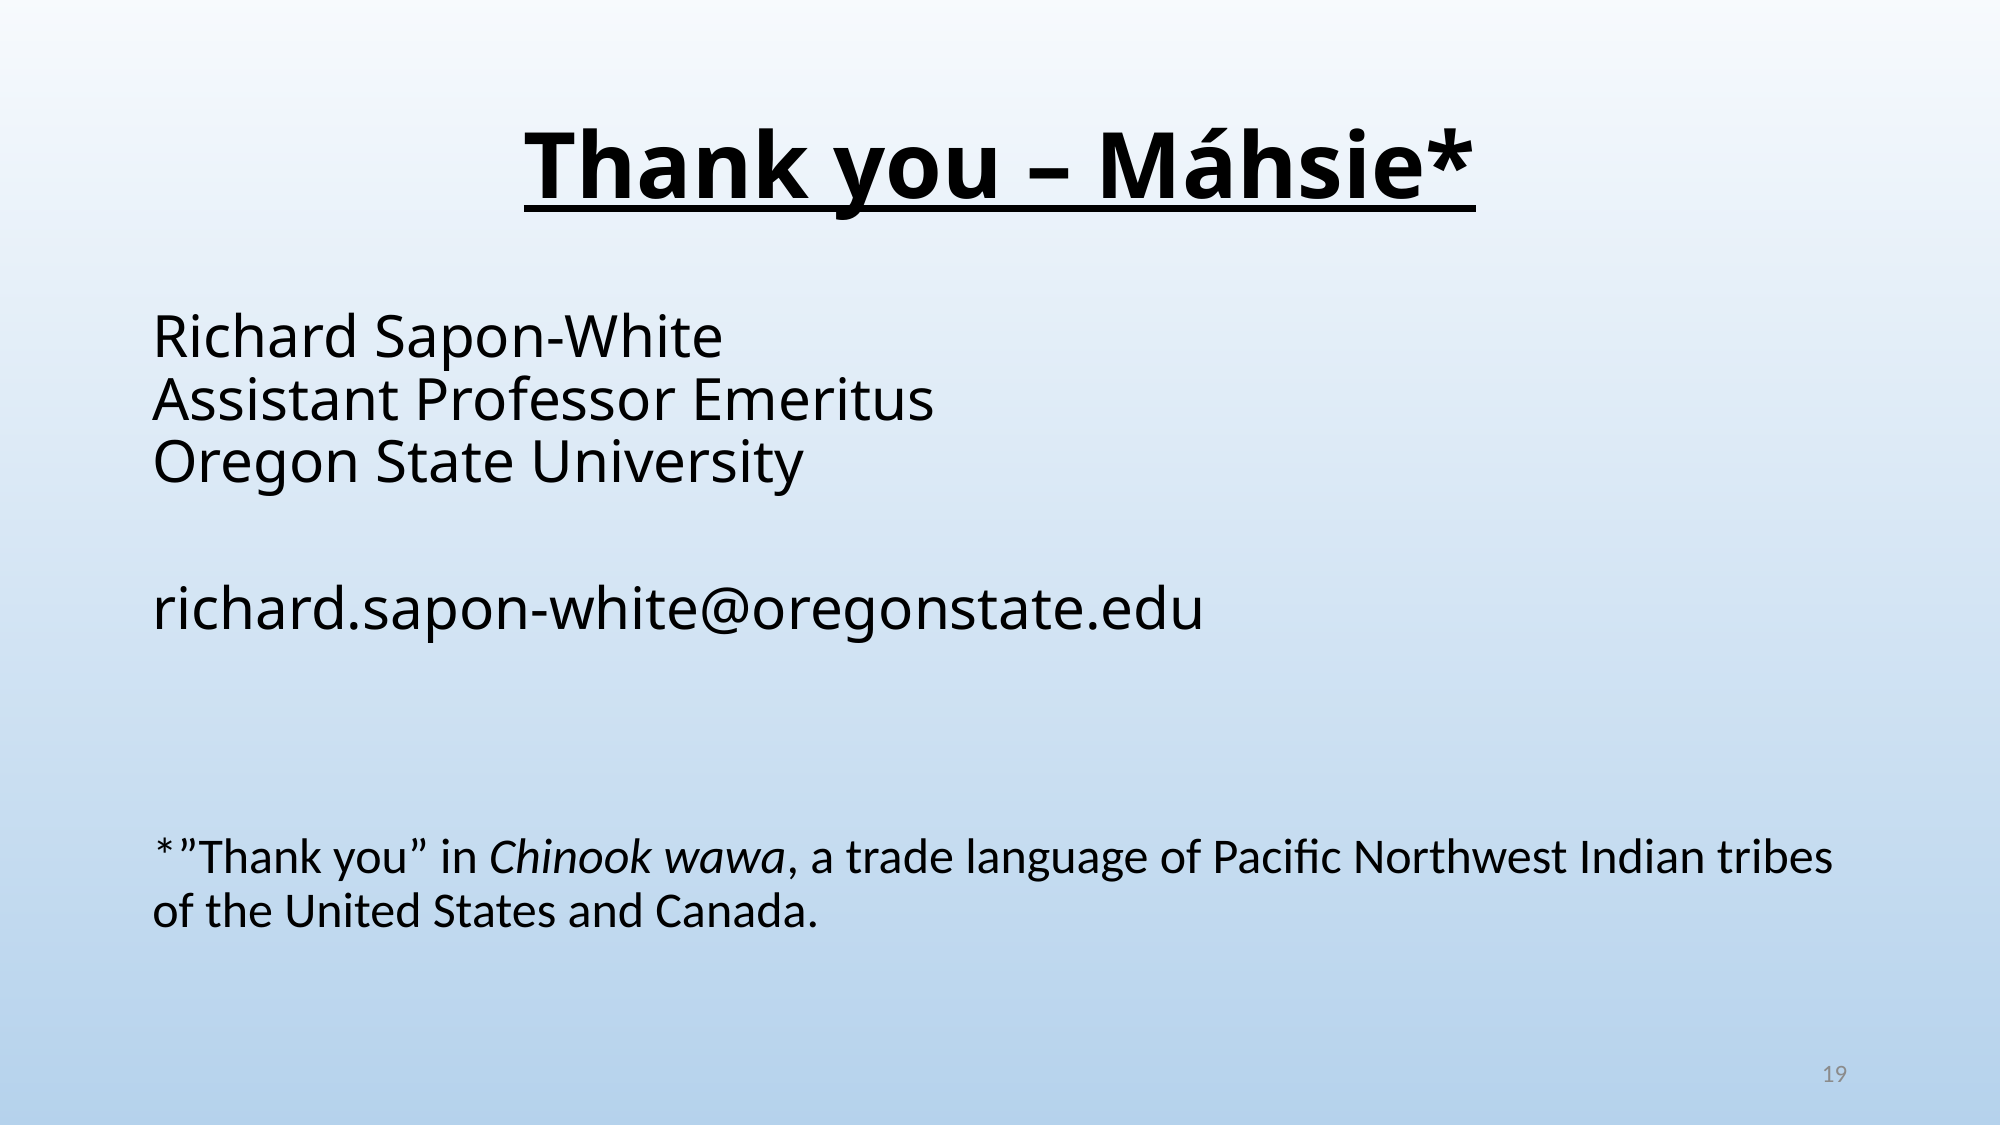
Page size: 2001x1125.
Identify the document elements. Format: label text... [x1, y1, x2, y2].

title Thank you – Máhsie* [137, 59, 1863, 278]
list Richard Sapon-White Assistant Professor Emeritus Oregon State University richard.sapon-white@oregonstate.edu *”Thank you” in Chinook wawa, a trade language of Pacific Northwest Indian tribes of the United States and Canada. [137, 299, 1863, 1014]
